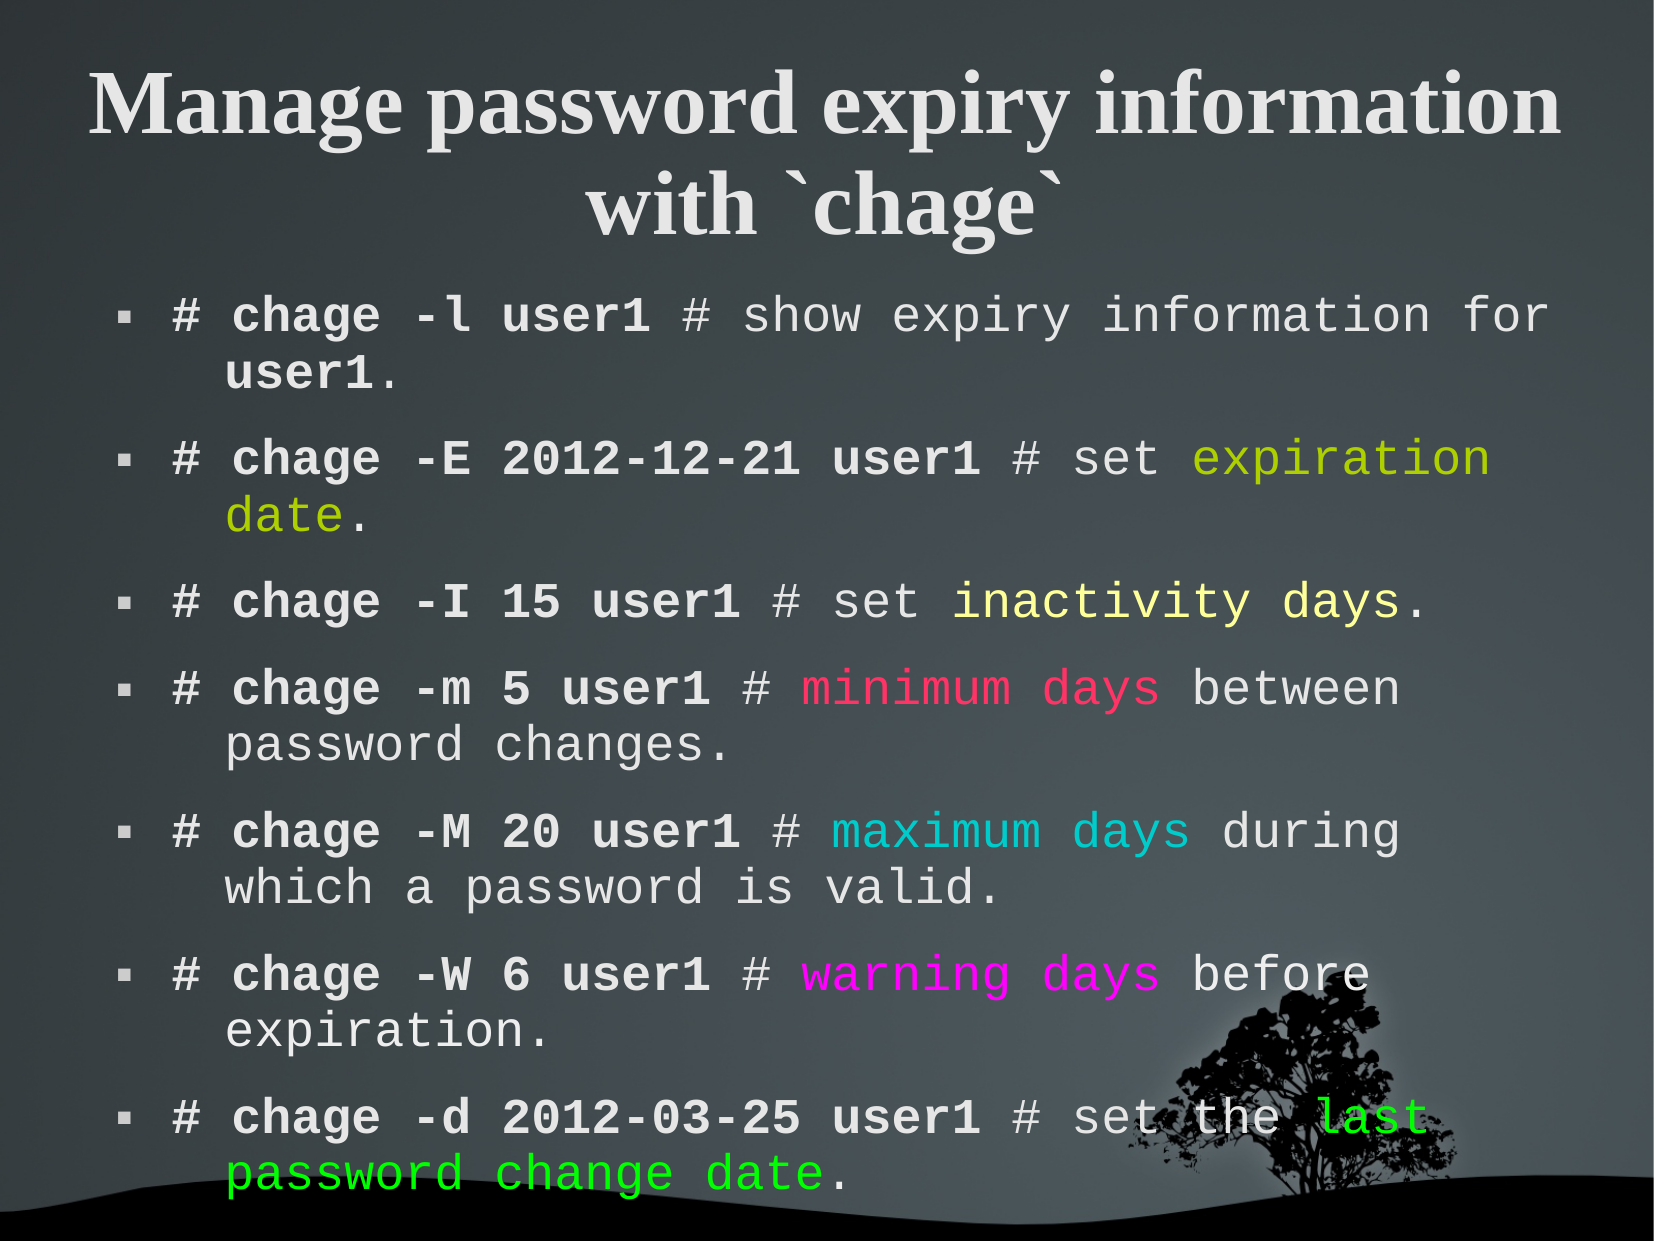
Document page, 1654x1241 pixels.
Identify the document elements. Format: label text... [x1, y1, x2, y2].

list # chage -l user1 # show expiry information for user1. # chage -E 2012-12-21 user1 # set expiration date. # chage -I 15 user1 # set inactivity days. # chage -m 5 user1 # minimum days between password changes. # chage -M 20 user1 # maximum days during which a password is valid. # chage -W 6 user1 # warning days before expiration. # chage -d 2012-03-25 user1 # set the last password change date. [82, 290, 1571, 1205]
title Manage password expiry information with `chage` [82, 33, 1571, 273]
picture [0, 0, 1654, 1241]
